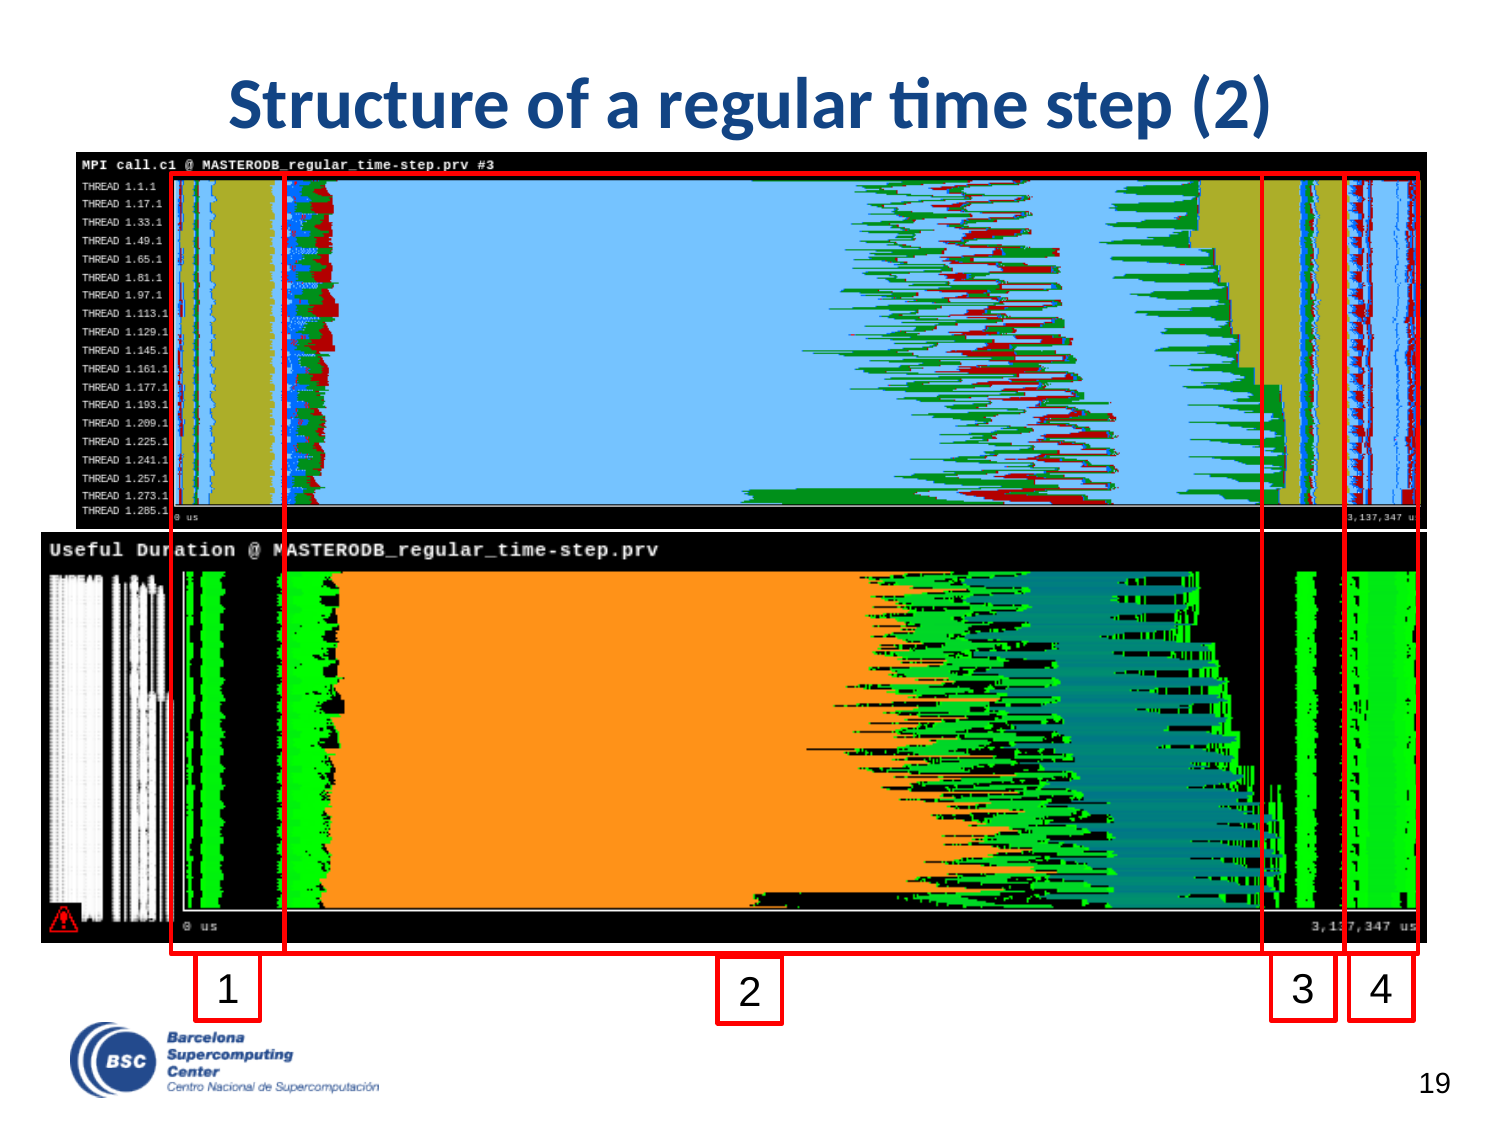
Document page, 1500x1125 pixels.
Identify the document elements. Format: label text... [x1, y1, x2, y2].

picture [173, 532, 282, 943]
picture [173, 176, 282, 529]
picture [1347, 176, 1416, 529]
picture [41, 532, 169, 943]
text_box 3 [1270, 953, 1336, 1021]
title Structure of a regular time step (2) [76, 35, 1427, 152]
picture [1347, 532, 1416, 943]
text_box 4 [1348, 953, 1414, 1021]
slide_number <number> [1403, 1038, 1494, 1125]
picture [70, 1022, 379, 1098]
picture [1420, 532, 1427, 943]
picture [1264, 532, 1342, 943]
picture [287, 532, 1260, 943]
text_box 1 [195, 953, 261, 1021]
picture [1264, 176, 1342, 529]
picture [76, 152, 1427, 529]
text_box 2 [717, 956, 783, 1024]
picture [287, 176, 1260, 529]
